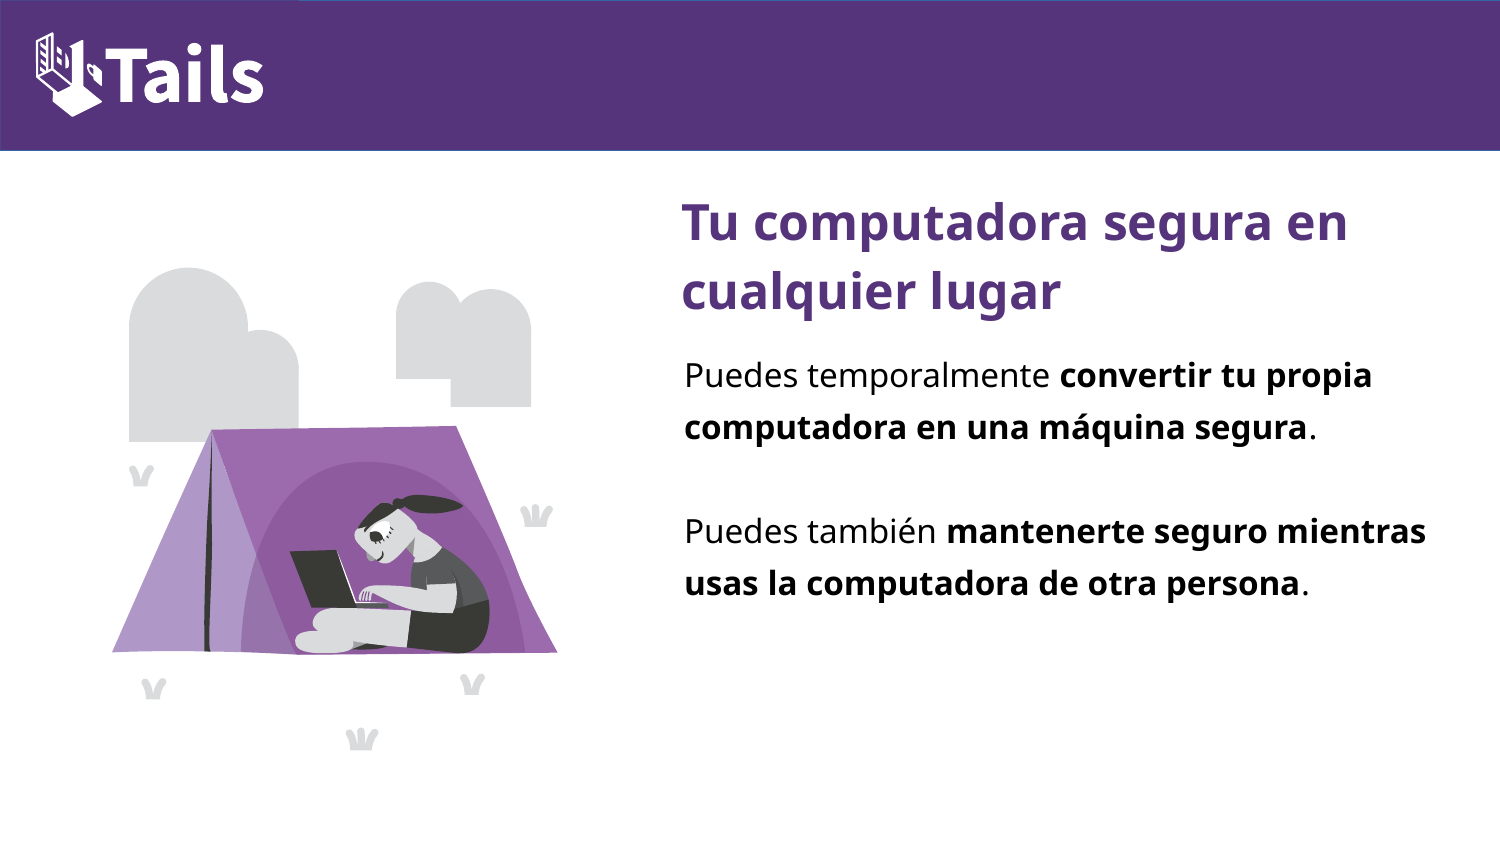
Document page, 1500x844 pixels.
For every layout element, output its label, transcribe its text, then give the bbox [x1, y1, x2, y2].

title Tu computadora segura en cualquier lugar [681, 192, 1426, 319]
text_box Puedes temporalmente convertir tu propia computadora en una máquina segura. Puedes también mantenerte seguro mientras usas la computadora de otra persona. [669, 337, 1457, 593]
picture [93, 232, 574, 782]
